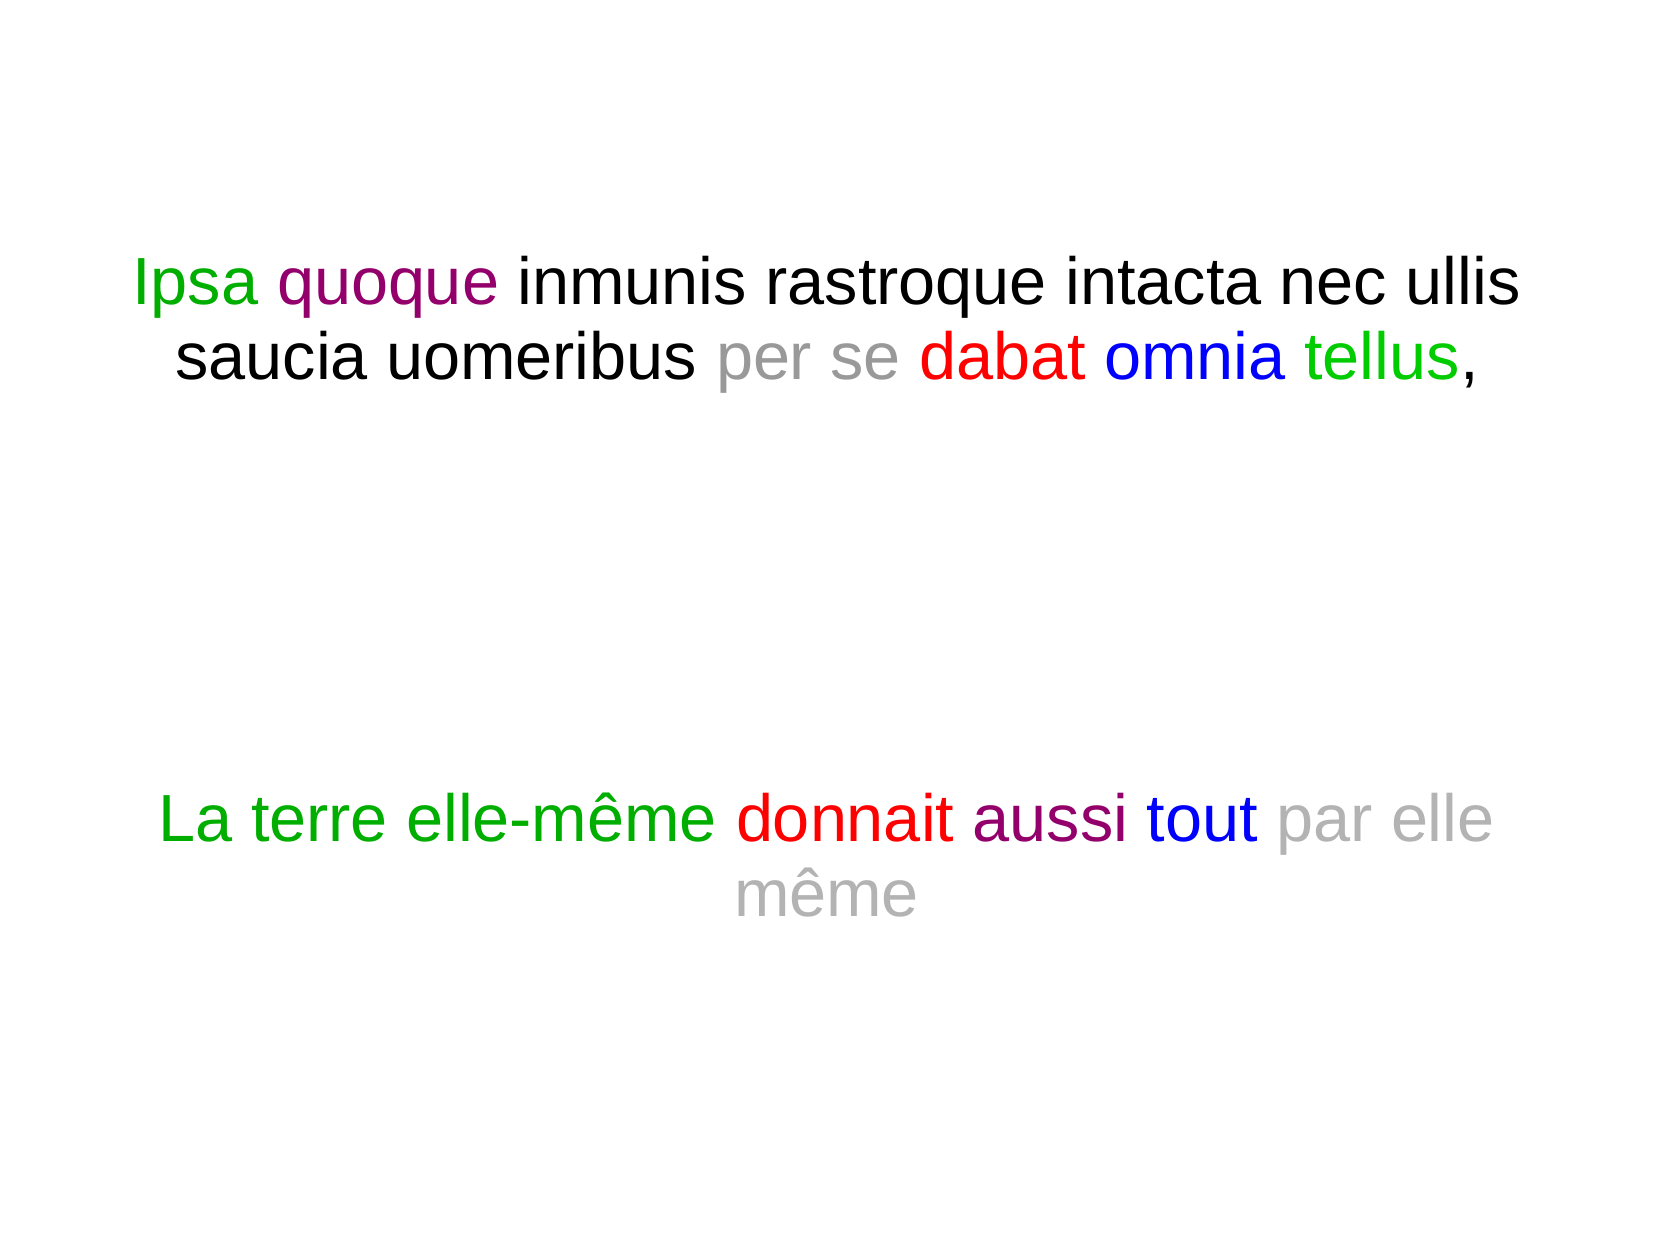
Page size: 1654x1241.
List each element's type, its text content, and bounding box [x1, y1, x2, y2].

subtitle La terre elle-même donnait aussi tout par elle même [82, 602, 1571, 1109]
title Ipsa quoque inmunis rastroque intacta nec ullis saucia uomeribus per se dabat omnia tellus, [47, 35, 1607, 603]
